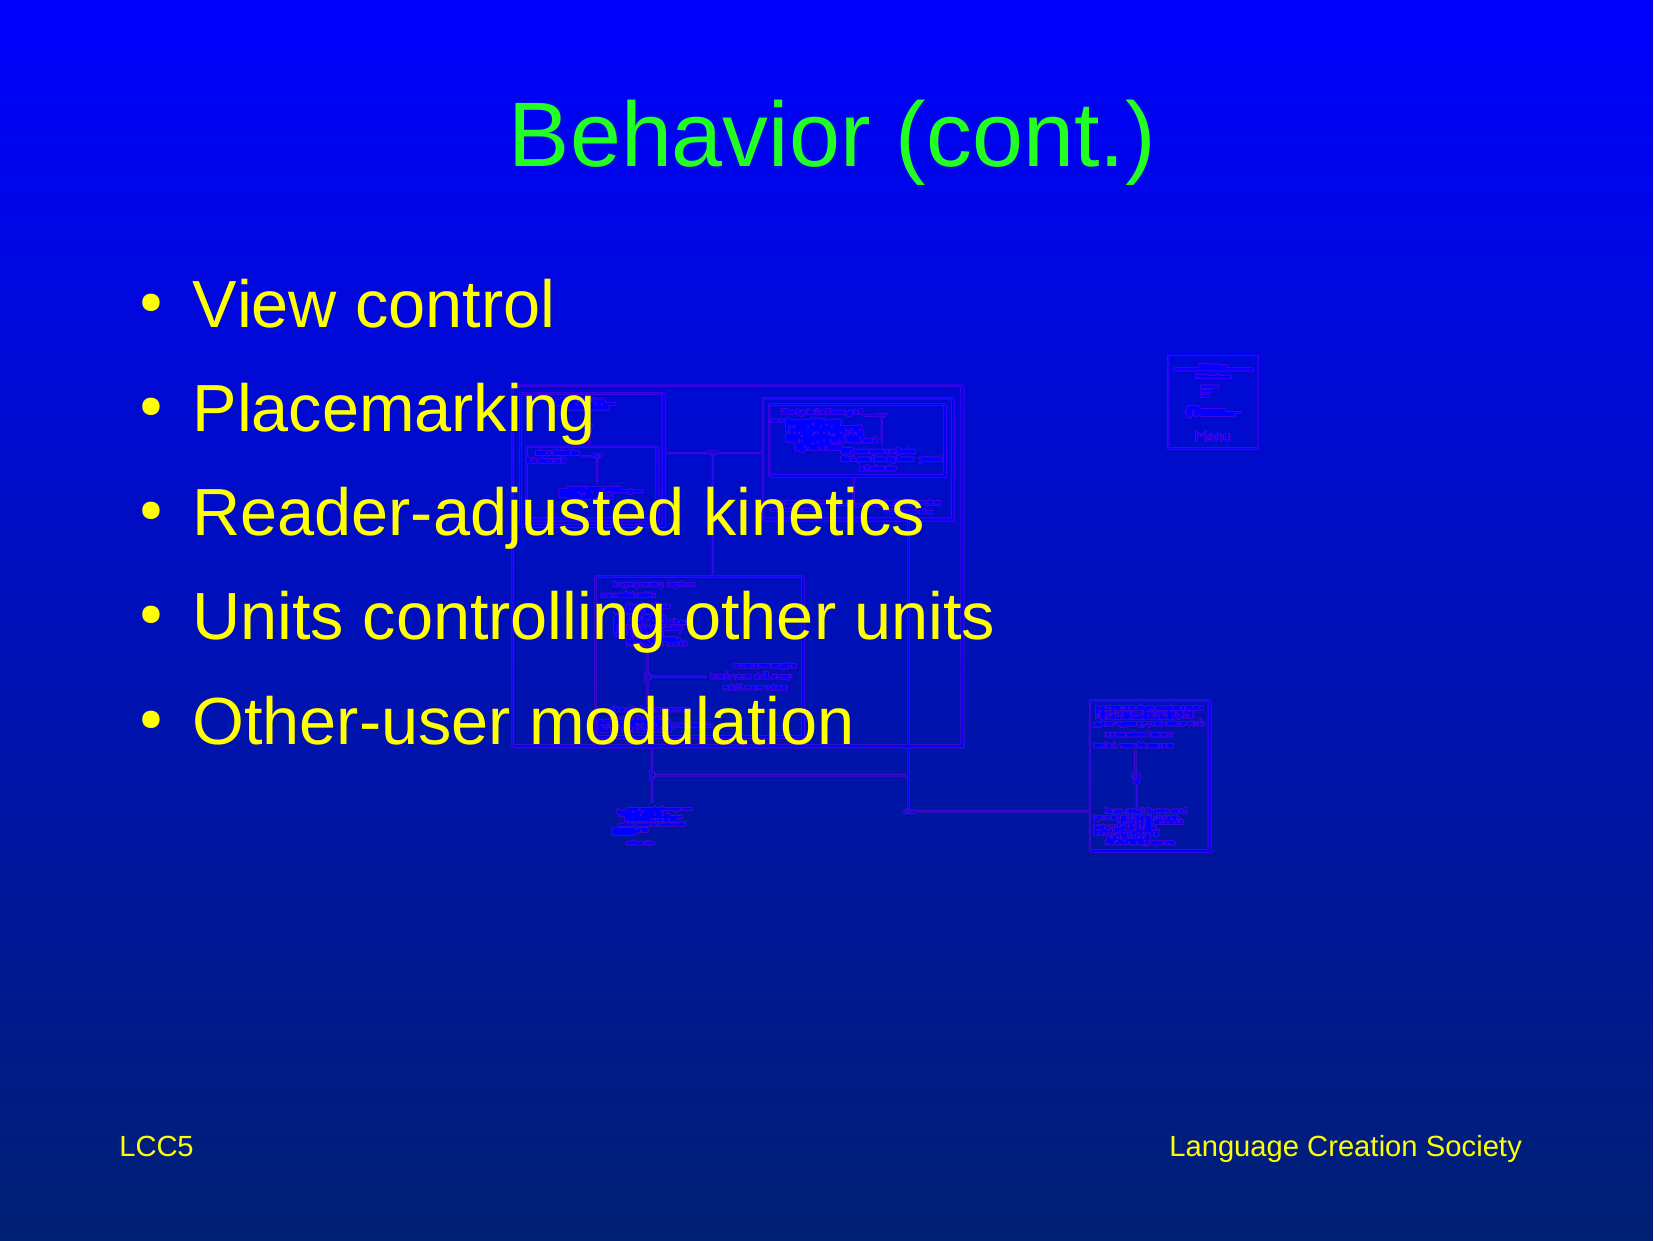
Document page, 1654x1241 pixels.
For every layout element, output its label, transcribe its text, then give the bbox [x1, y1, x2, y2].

list View control Placemarking Reader-adjusted kinetics Units controlling other units Other-user modulation [121, 266, 1534, 1121]
title Behavior (cont.) [126, 31, 1539, 239]
